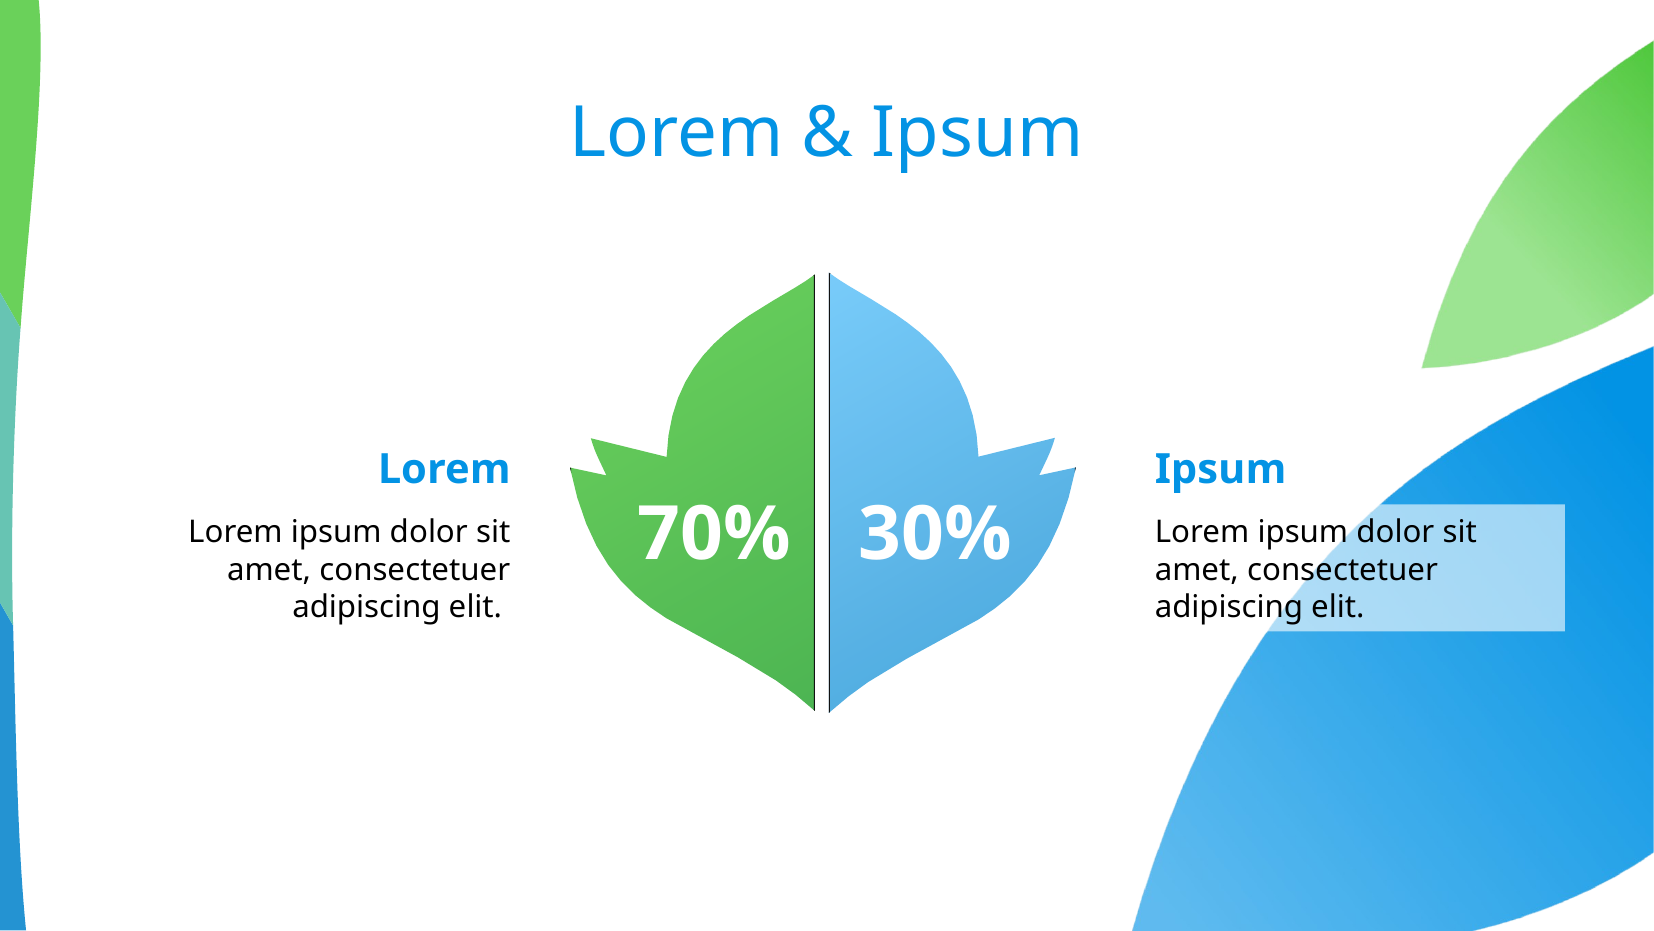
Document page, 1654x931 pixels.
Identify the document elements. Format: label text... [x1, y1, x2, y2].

text_box Lorem ipsum dolor sit amet, consectetuer adipiscing elit. [1140, 504, 1565, 632]
text_box 70% [615, 477, 806, 583]
text_box Lorem [75, 434, 526, 499]
text_box [828, 272, 1076, 713]
picture [1133, 178, 1654, 930]
text_box Lorem & Ipsum [0, 78, 1654, 178]
text_box Lorem ipsum dolor sit amet, consectetuer adipiscing elit. [118, 504, 526, 632]
text_box [570, 274, 815, 711]
picture [1133, 41, 1654, 78]
text_box Ipsum [1140, 434, 1591, 499]
text_box 30% [844, 477, 1053, 583]
